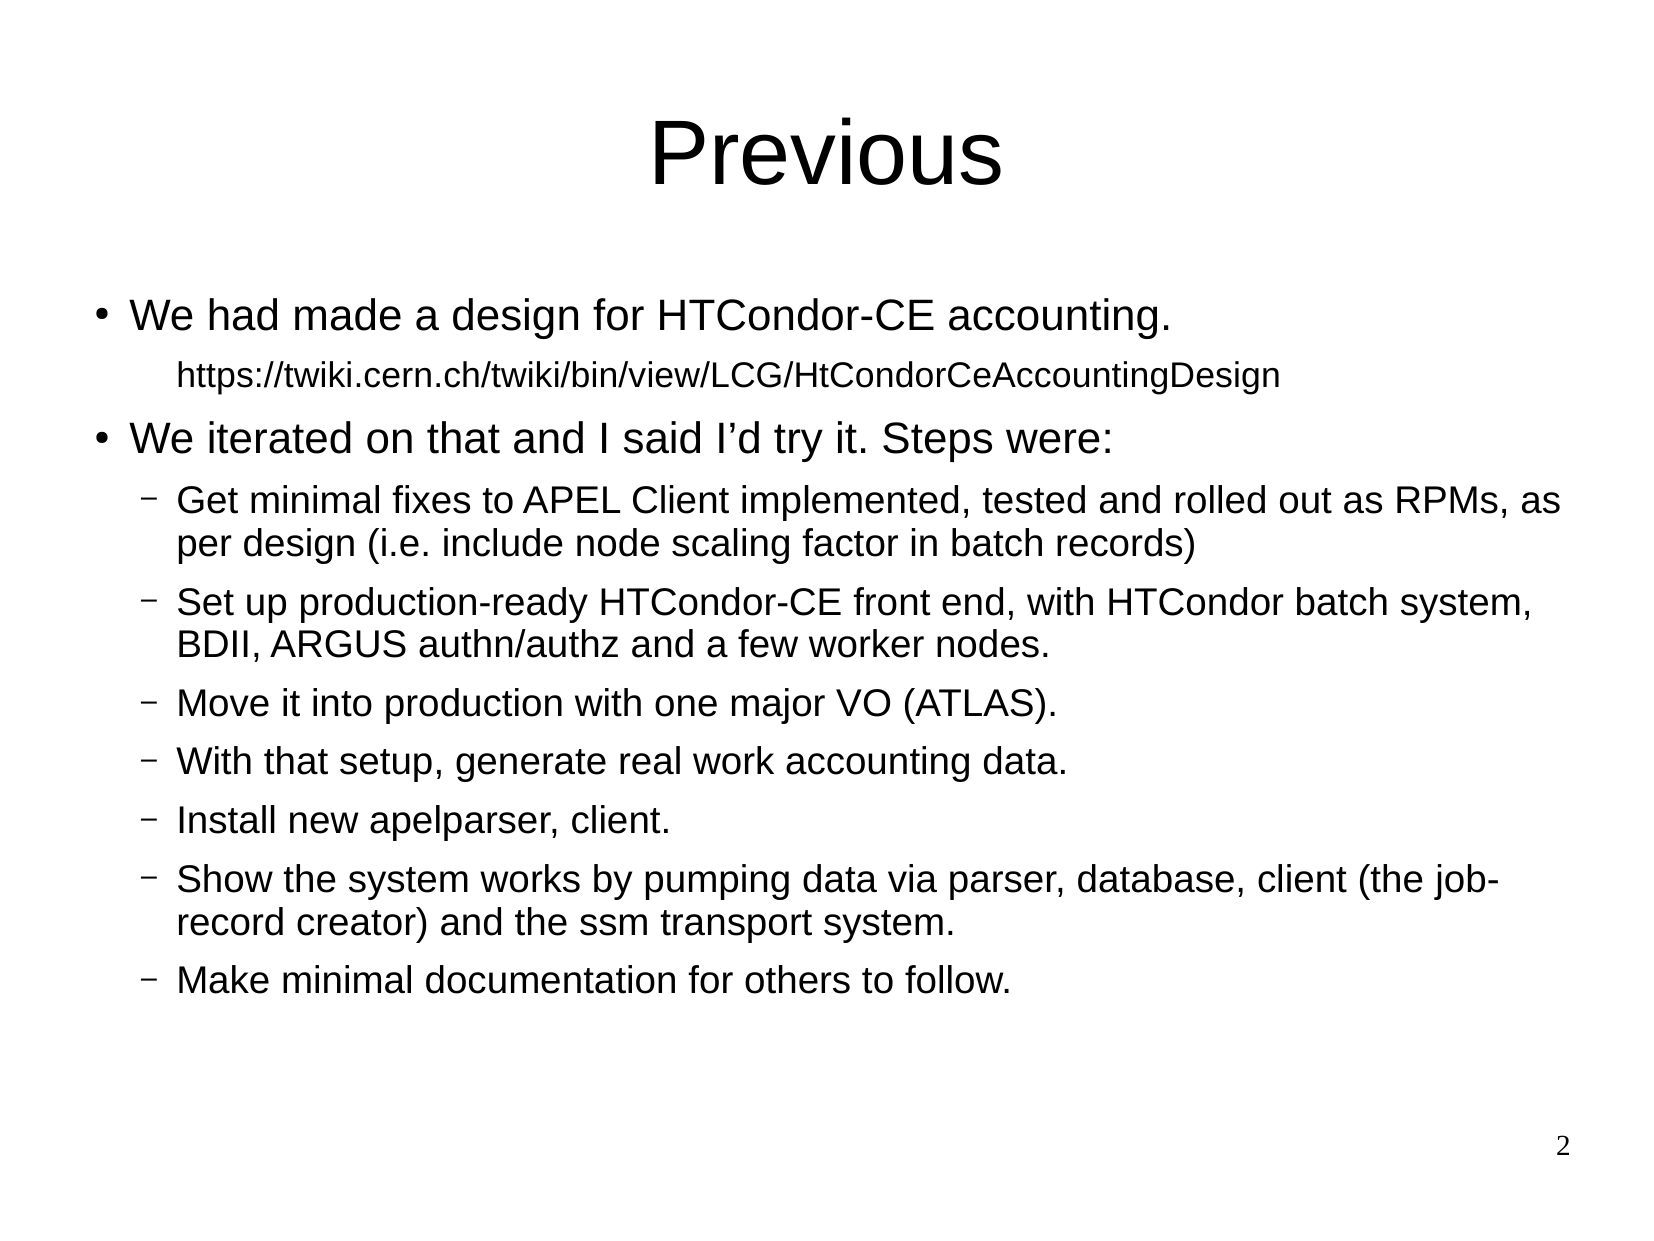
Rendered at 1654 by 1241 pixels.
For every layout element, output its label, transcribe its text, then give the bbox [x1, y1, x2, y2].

list We had made a design for HTCondor-CE accounting. https://twiki.cern.ch/twiki/bin/view/LCG/HtCondorCeAccountingDesign We iterated on that and I said I’d try it. Steps were: Get minimal fixes to APEL Client implemented, tested and rolled out as RPMs, as per design (i.e. include node scaling factor in batch records) Set up production-ready HTCondor-CE front end, with HTCondor batch system, BDII, ARGUS authn/authz and a few worker nodes. Move it into production with one major VO (ATLAS). With that setup, generate real work accounting data. Install new apelparser, client. Show the system works by pumping data via parser, database, client (the job-record creator) and the ssm transport system. Make minimal documentation for others to follow. [82, 290, 1571, 1010]
title Previous [82, 49, 1571, 257]
